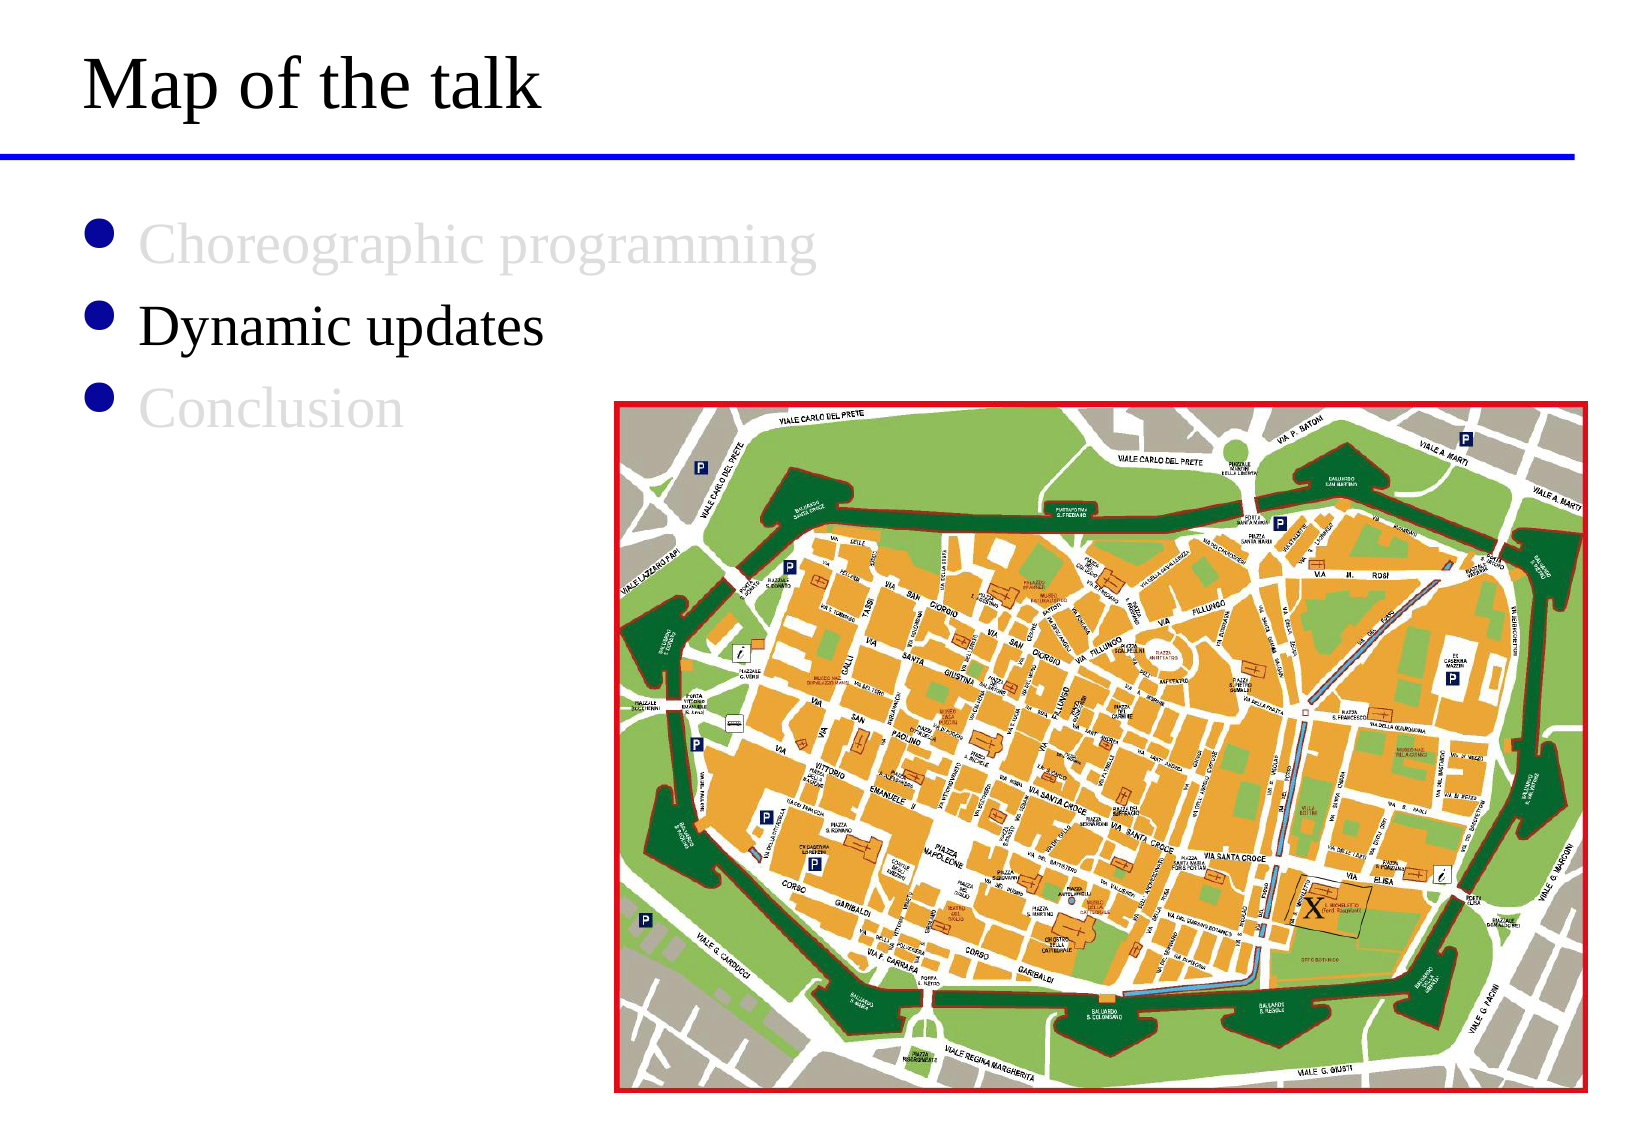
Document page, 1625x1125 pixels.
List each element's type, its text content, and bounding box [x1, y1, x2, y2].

title Map of the talk [67, 27, 1544, 131]
list Choreographic programming Dynamic updates Conclusion [67, 198, 1544, 1061]
picture [614, 401, 1588, 1093]
